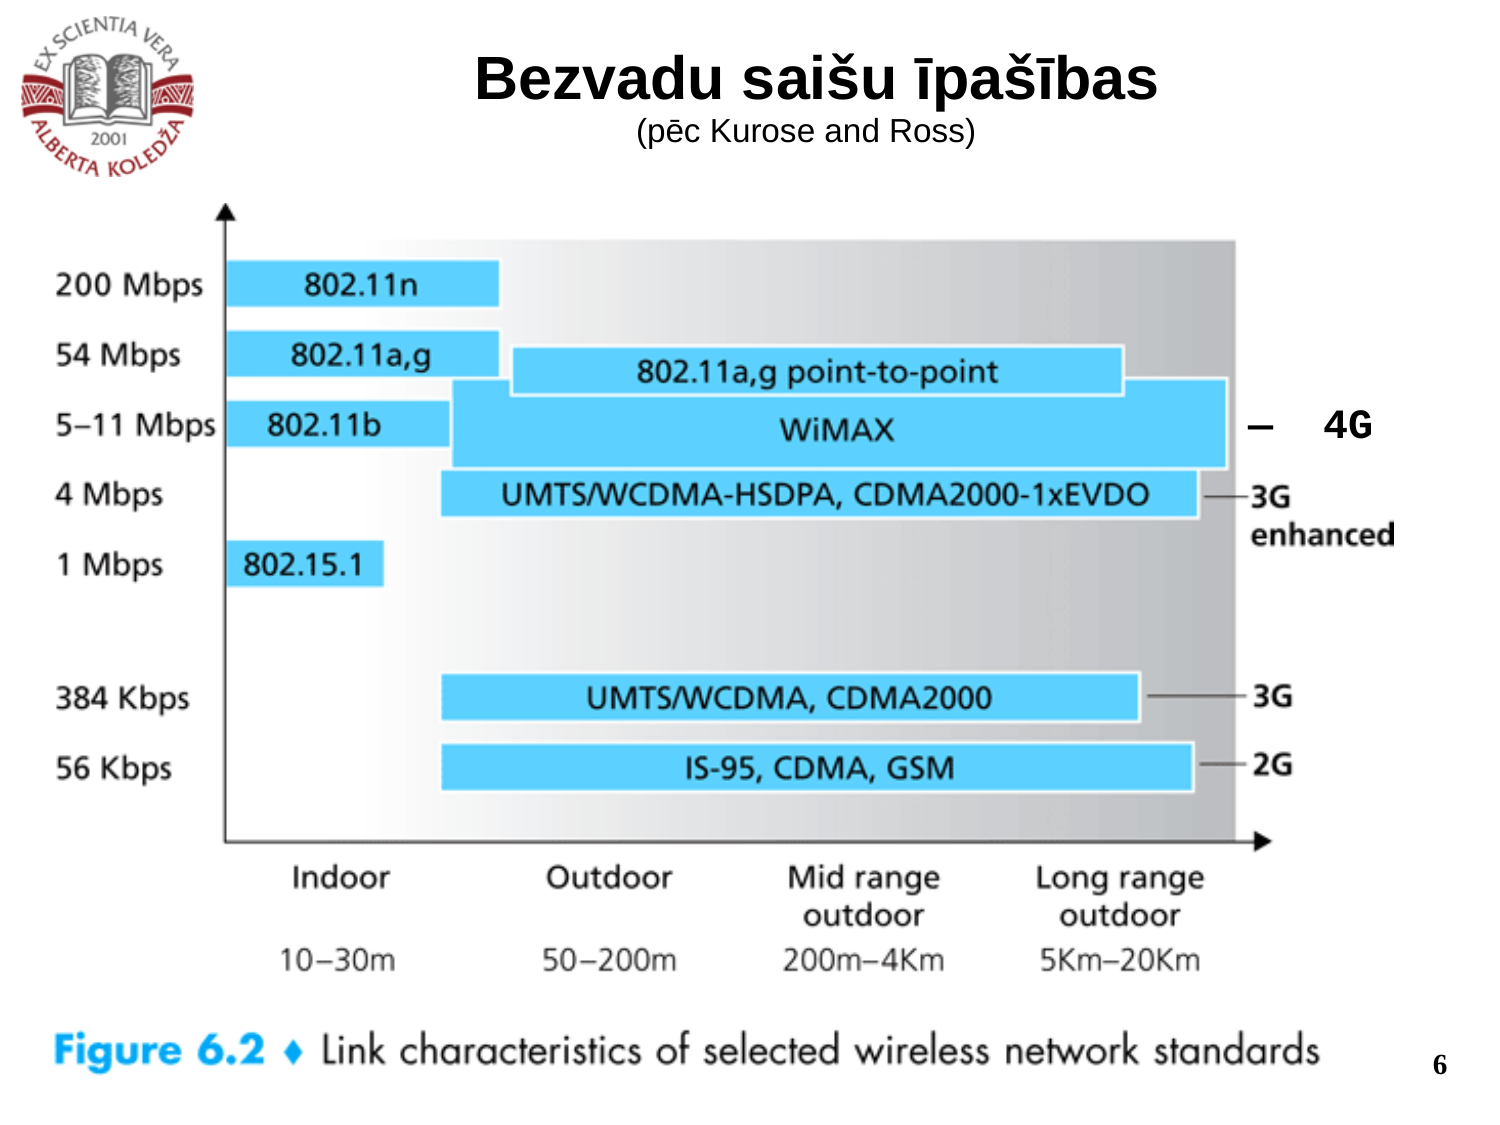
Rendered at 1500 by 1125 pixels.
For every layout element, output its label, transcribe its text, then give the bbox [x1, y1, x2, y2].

picture [53, 203, 1394, 1080]
title Bezvadu saišu īpašības (pēc Kurose and Ross) [187, 44, 1425, 150]
text_box — 4G [1187, 389, 1388, 455]
picture [21, 16, 194, 177]
text_box <skaitlis> [1312, 1037, 1463, 1101]
